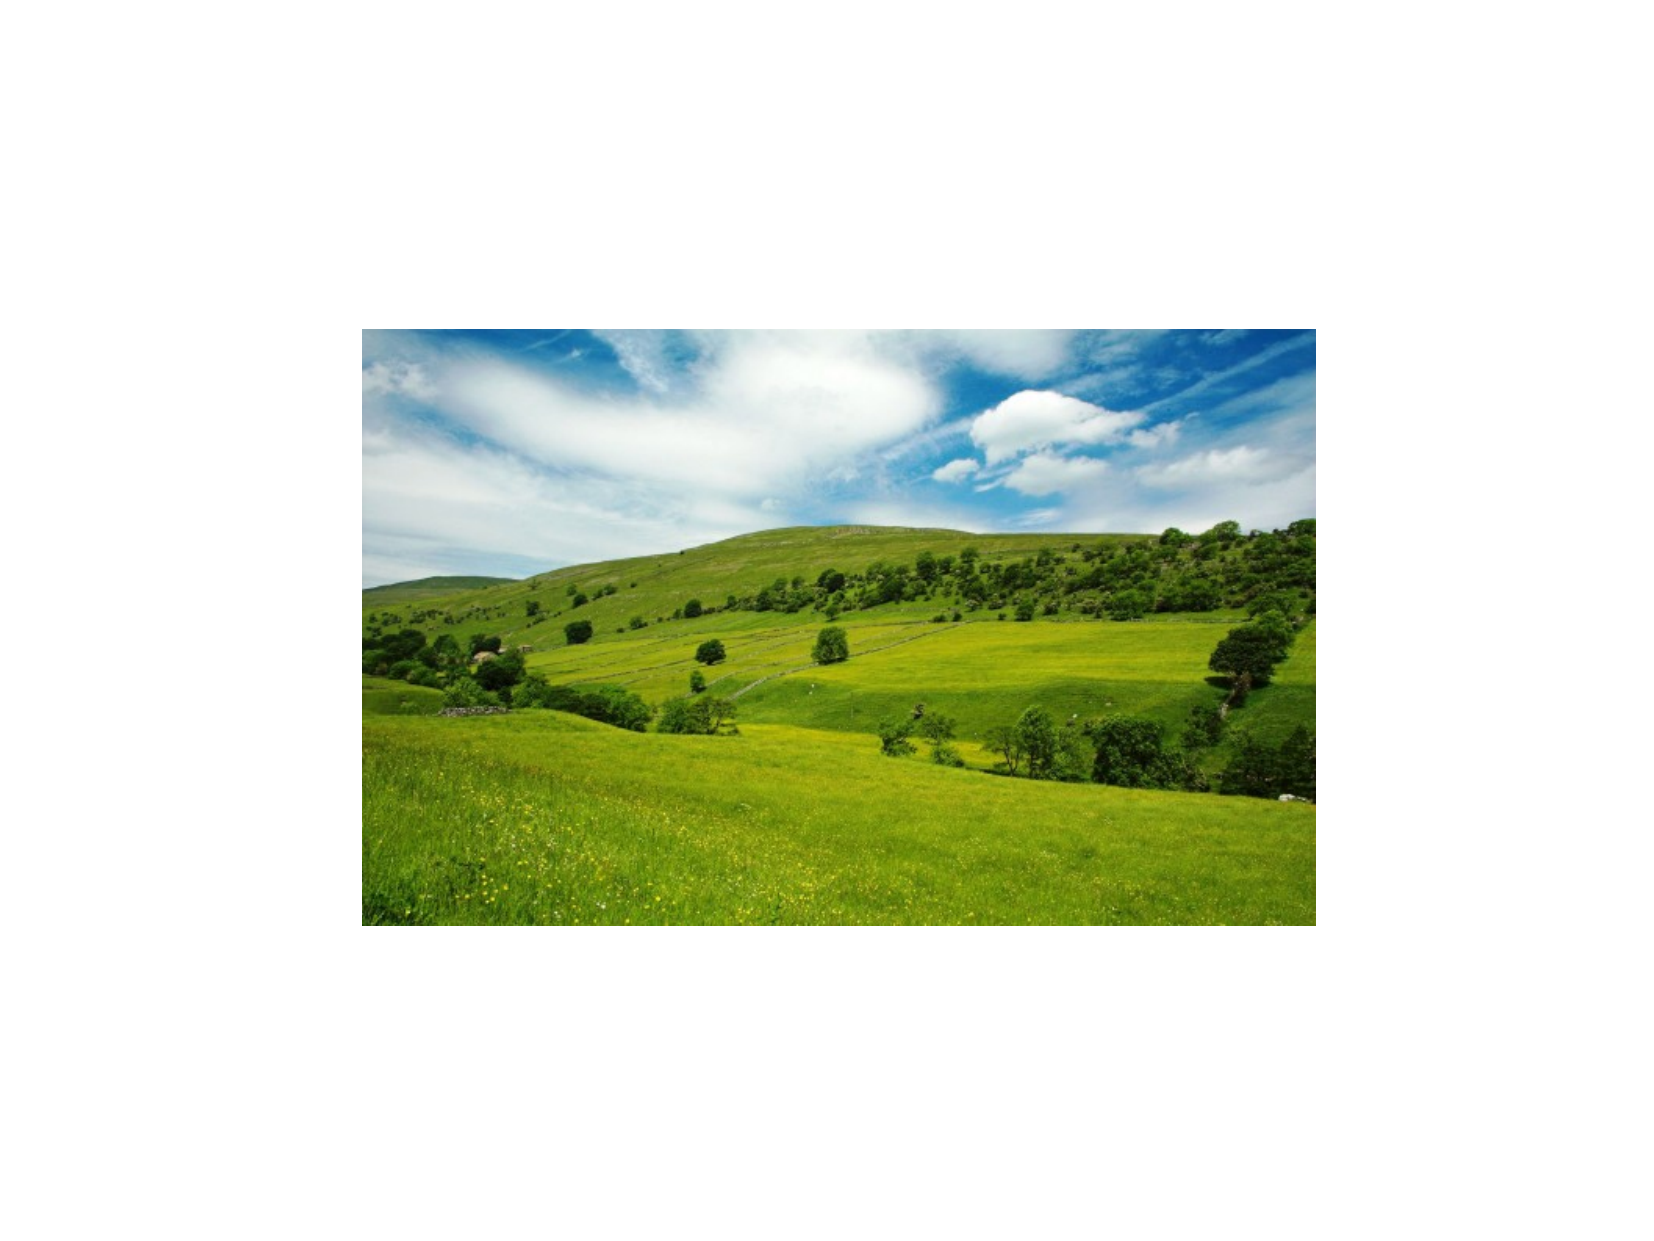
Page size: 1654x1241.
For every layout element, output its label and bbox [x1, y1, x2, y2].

picture [362, 329, 1316, 926]
